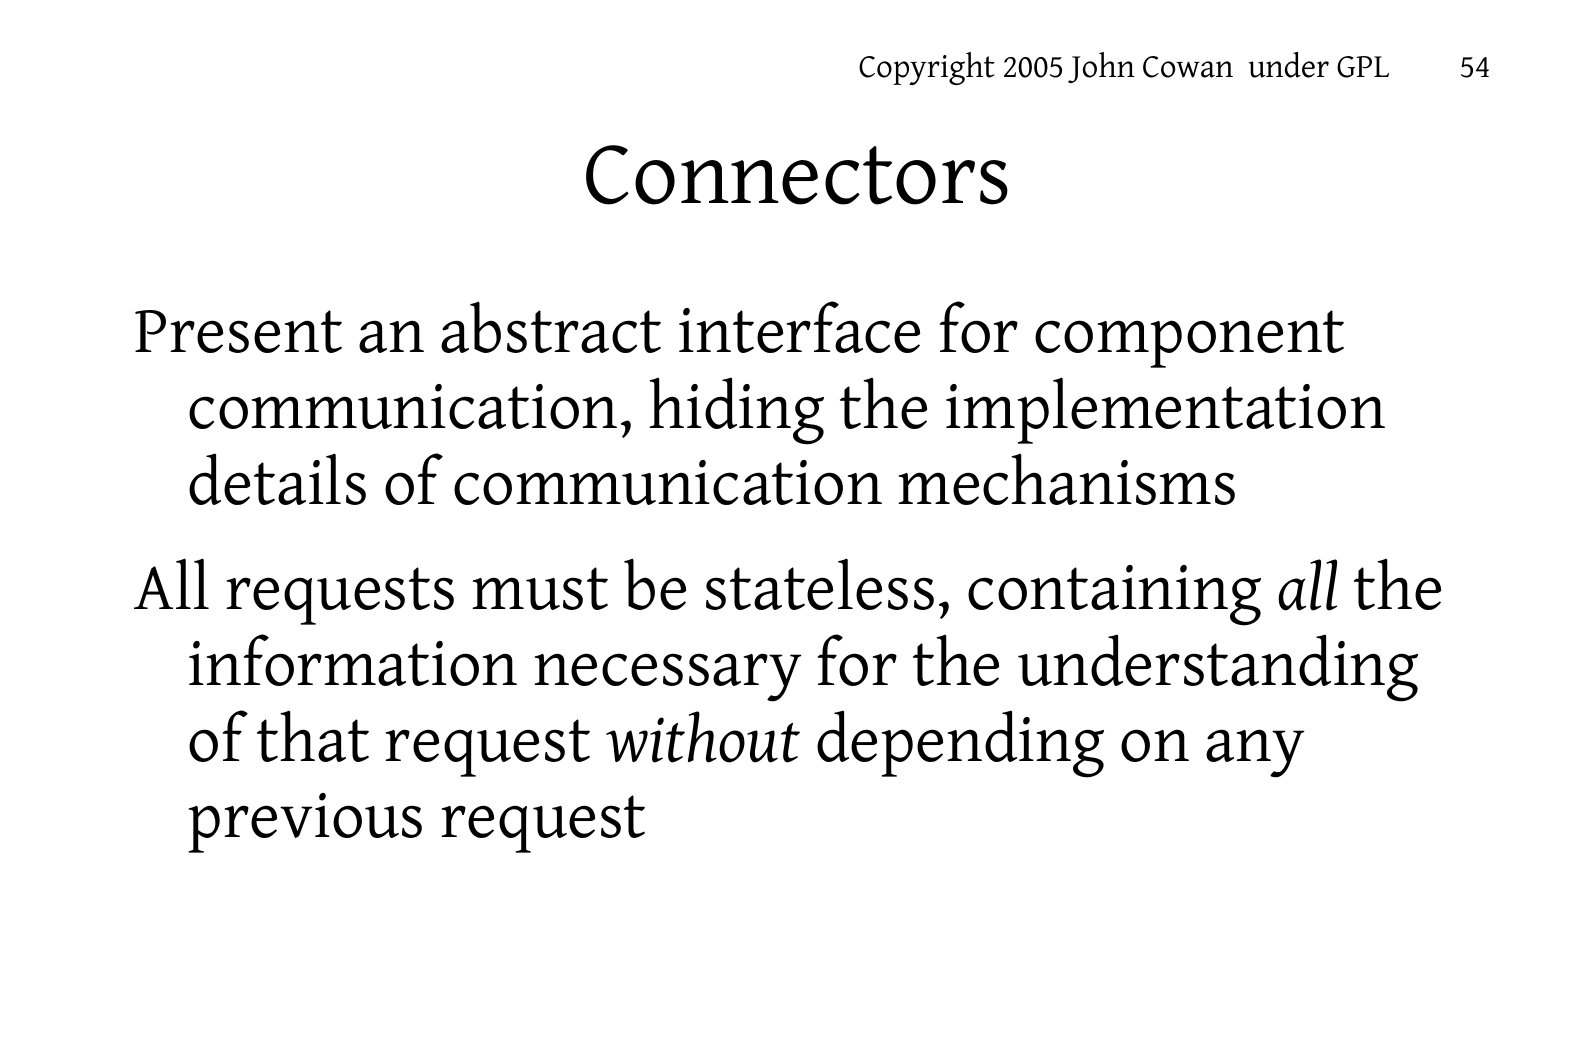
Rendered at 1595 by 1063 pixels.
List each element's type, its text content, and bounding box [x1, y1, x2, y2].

title Connectors [117, 88, 1479, 266]
list Present an abstract interface for component communication, hiding the implementation details of communication mechanisms All requests must be stateless, containing all the information necessary for the understanding of that request without depending on any previous request [117, 295, 1479, 1063]
